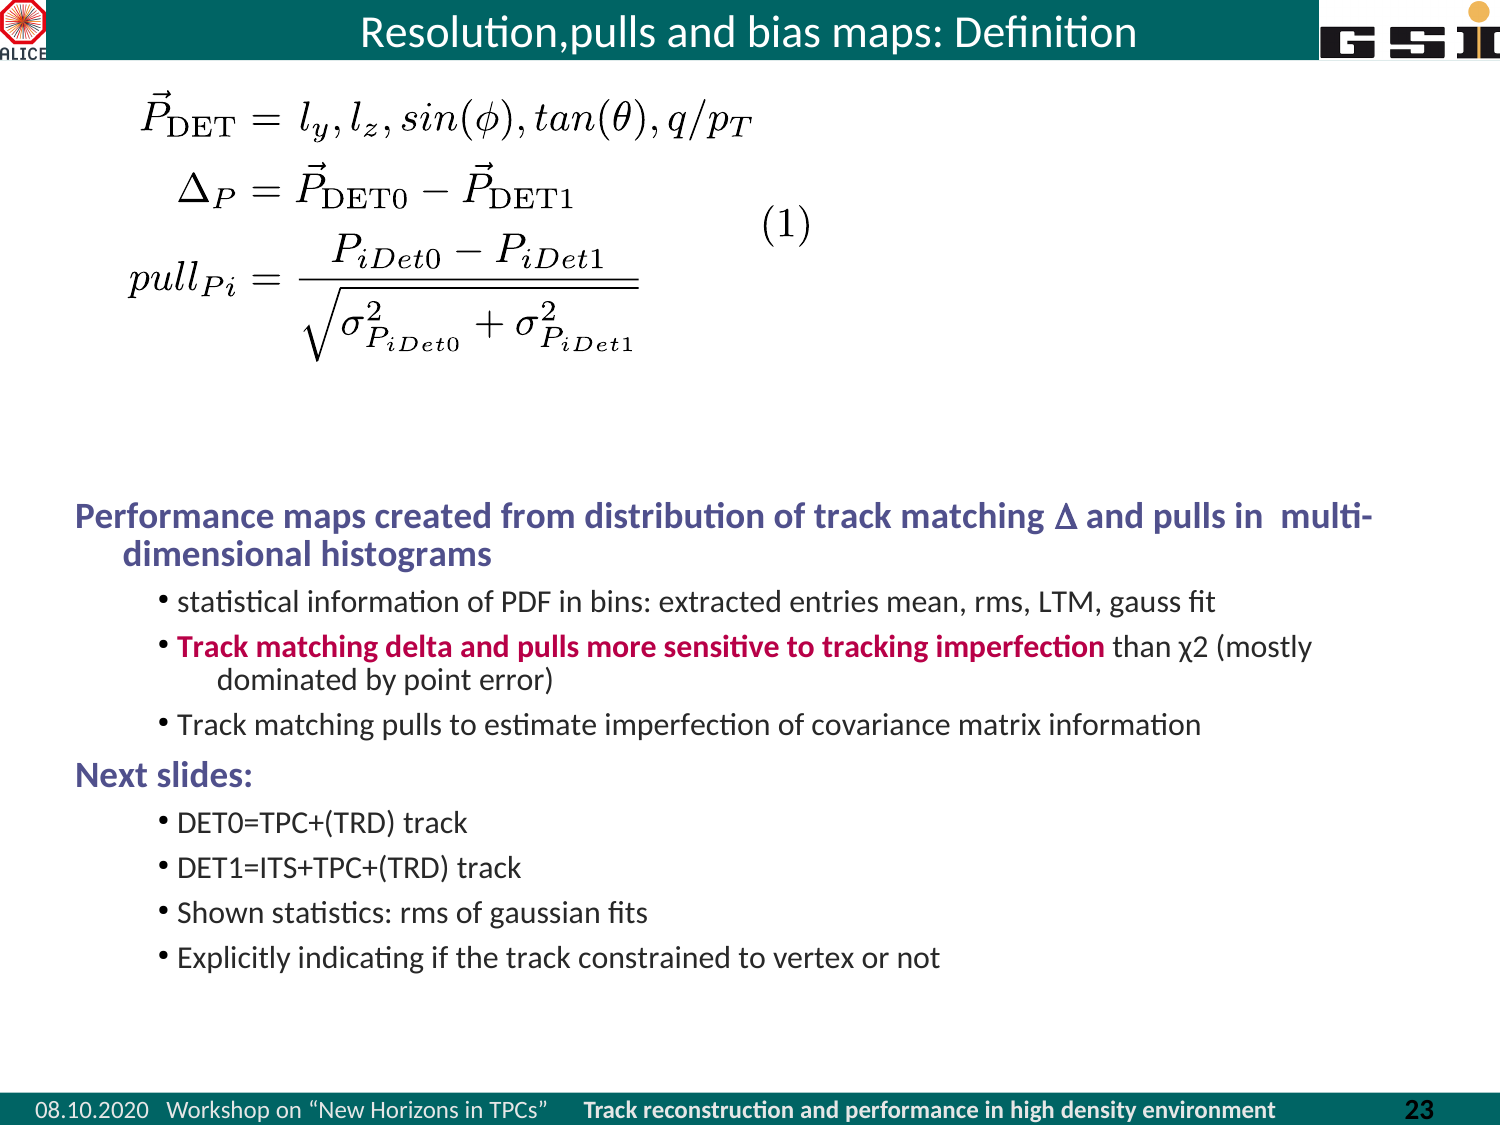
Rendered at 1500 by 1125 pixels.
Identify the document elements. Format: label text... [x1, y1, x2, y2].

picture [1424, 0, 1500, 60]
title Resolution,pulls and bias maps: Definition [75, 0, 1424, 68]
list Performance maps created from distribution of track matching D and pulls in multi-dimensional histograms statistical information of PDF in bins: extracted entries mean, rms, LTM, gauss fit Track matching delta and pulls more sensitive to tracking imperfection than χ2 (mostly dominated by point error) Track matching pulls to estimate imperfection of covariance matrix information Next slides: DET0=TPC+(TRD) track DET1=ITS+TPC+(TRD) track Shown statistics: rms of gaussian fits Explicitly indicating if the track constrained to vertex or not [75, 489, 1426, 978]
picture [0, 0, 46, 60]
text_box [127, 90, 813, 362]
